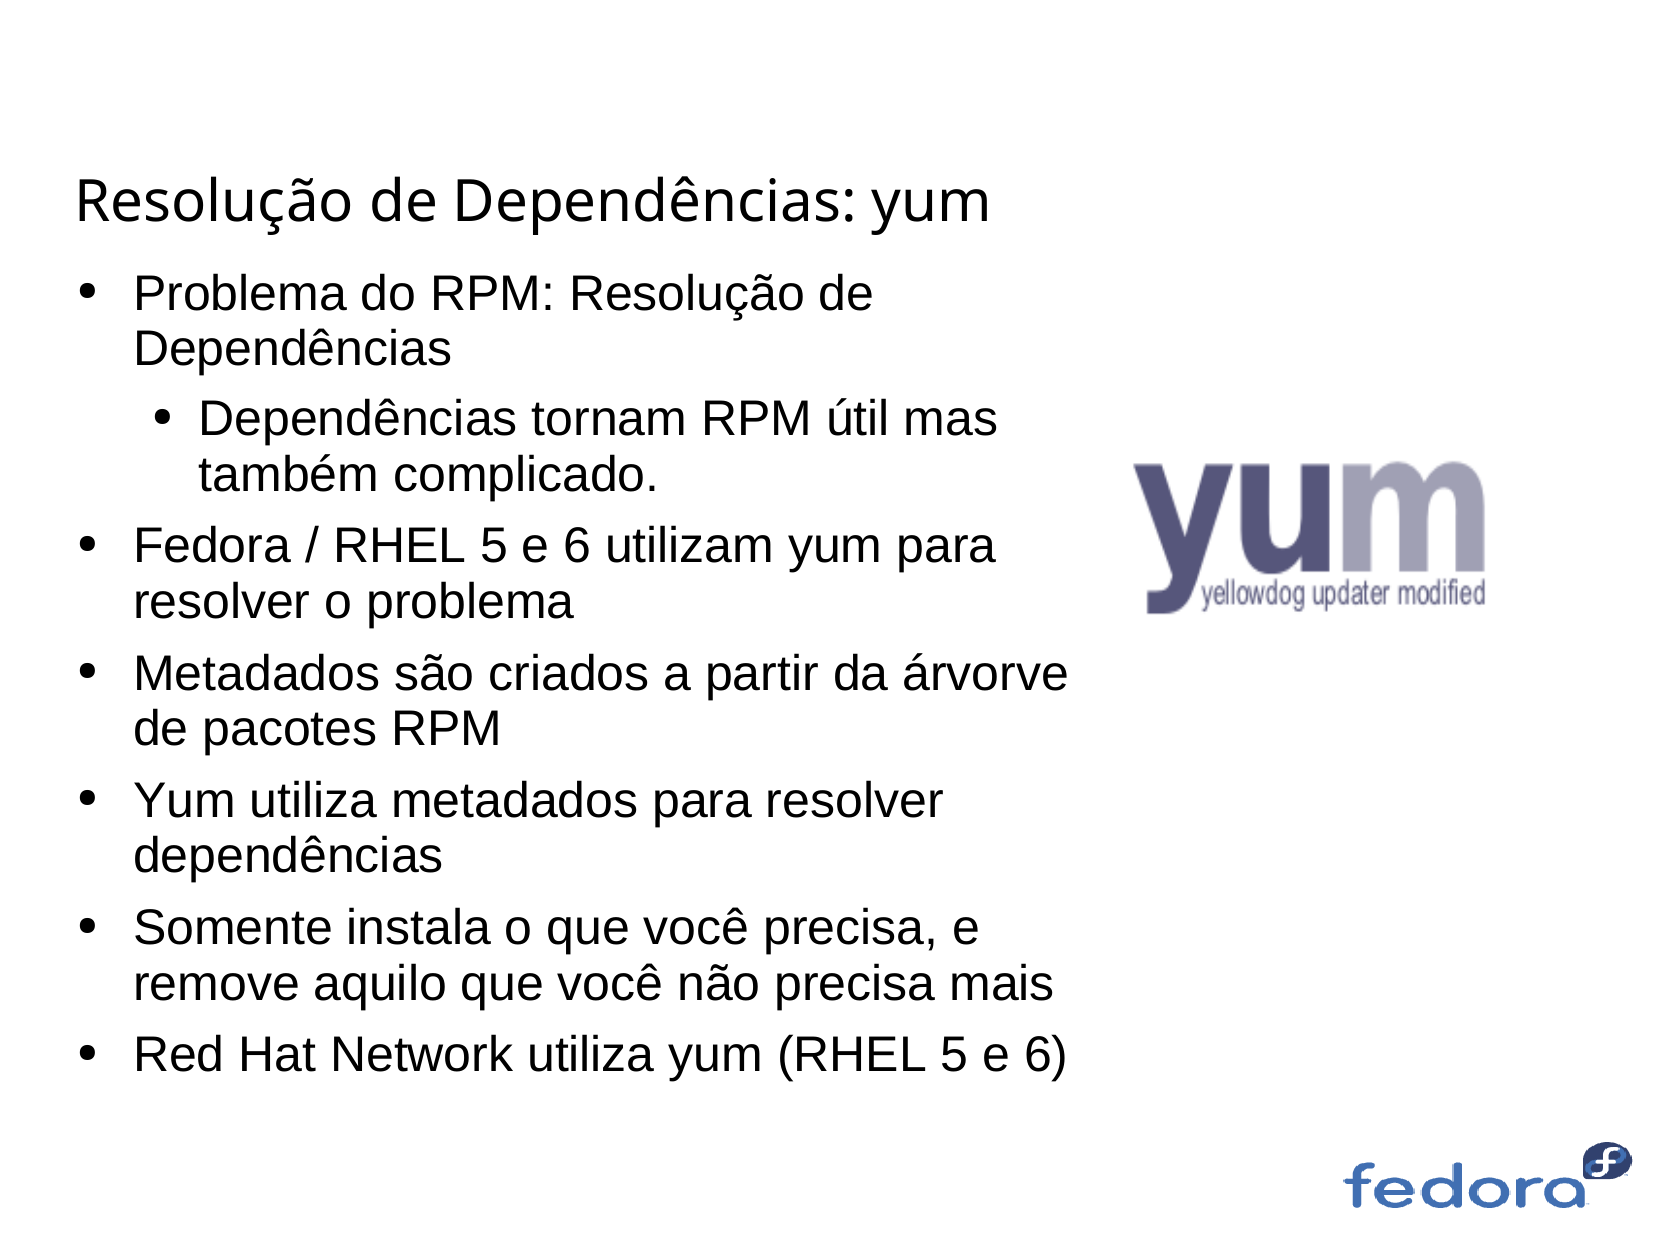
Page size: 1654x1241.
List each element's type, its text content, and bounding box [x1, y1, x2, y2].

title Resolução de Dependências: yum [74, 140, 1506, 259]
picture [1332, 1124, 1651, 1227]
picture [1130, 455, 1489, 619]
list Problema do RPM: Resolução de Dependências Dependências tornam RPM útil mas também complicado. Fedora / RHEL 5 e 6 utilizam yum para resolver o problema Metadados são criados a partir da árvorve de pacotes RPM Yum utiliza metadados para resolver dependências Somente instala o que você precisa, e remove aquilo que você não precisa mais Red Hat Network utiliza yum (RHEL 5 e 6) [77, 264, 1137, 1174]
